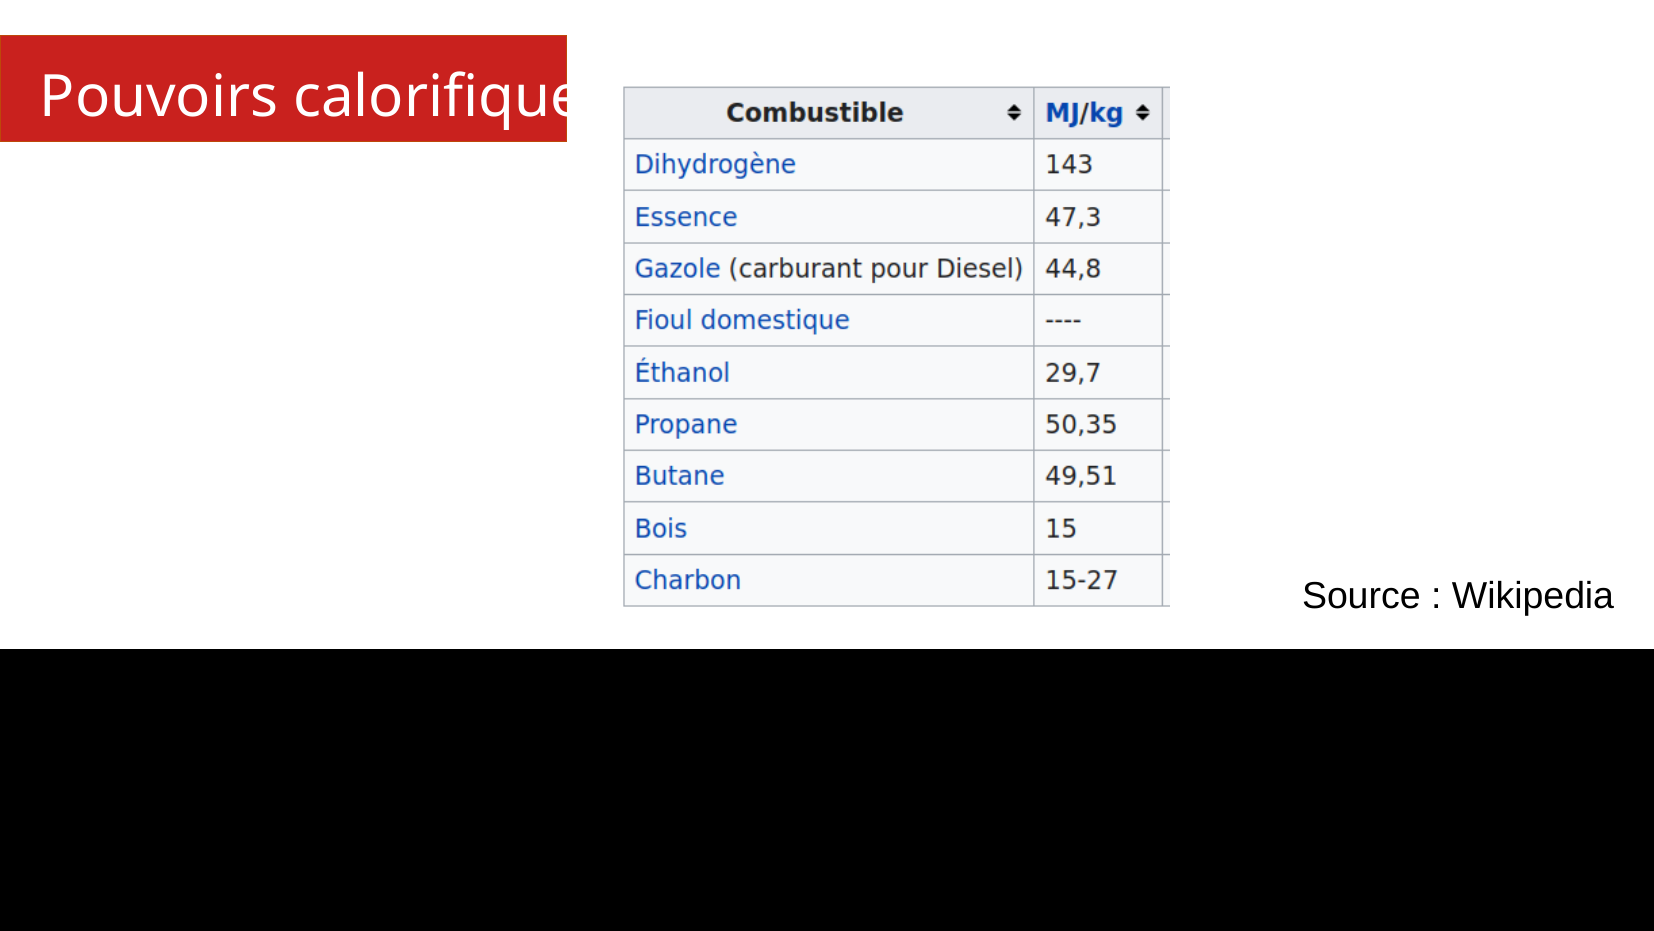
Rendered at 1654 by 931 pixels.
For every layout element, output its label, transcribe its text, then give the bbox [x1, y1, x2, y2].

picture [614, 80, 1170, 615]
text_box [0, 35, 567, 142]
text_box Pouvoirs calorifiques [24, 47, 556, 137]
text_box [0, 649, 1654, 931]
text_box Source : Wikipedia [1287, 566, 1630, 638]
text_box [559, 88, 567, 97]
text_box [559, 101, 567, 112]
